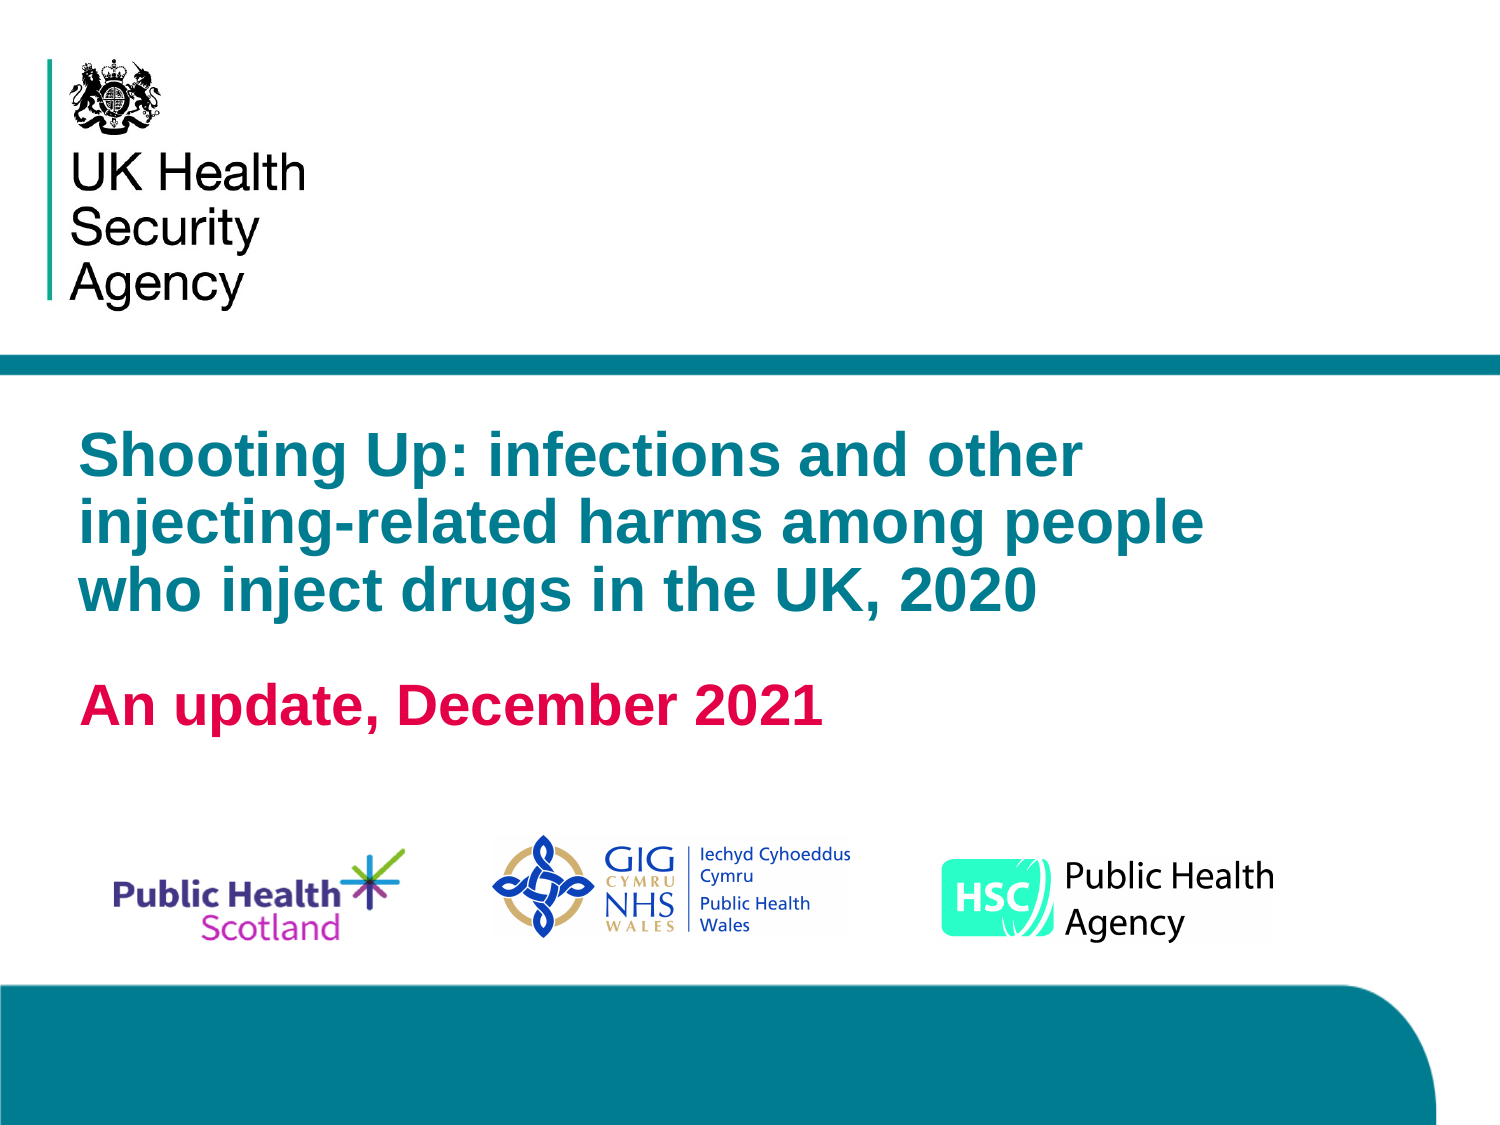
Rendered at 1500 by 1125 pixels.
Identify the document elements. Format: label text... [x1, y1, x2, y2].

picture [936, 855, 1273, 943]
picture [110, 848, 406, 950]
title Shooting Up: infections and other injecting-related harms among people who inject drugs in the UK, 2020 [63, 414, 1353, 807]
picture [24, 36, 322, 323]
text_box An update, December 2021 [65, 659, 840, 744]
picture [492, 835, 850, 938]
